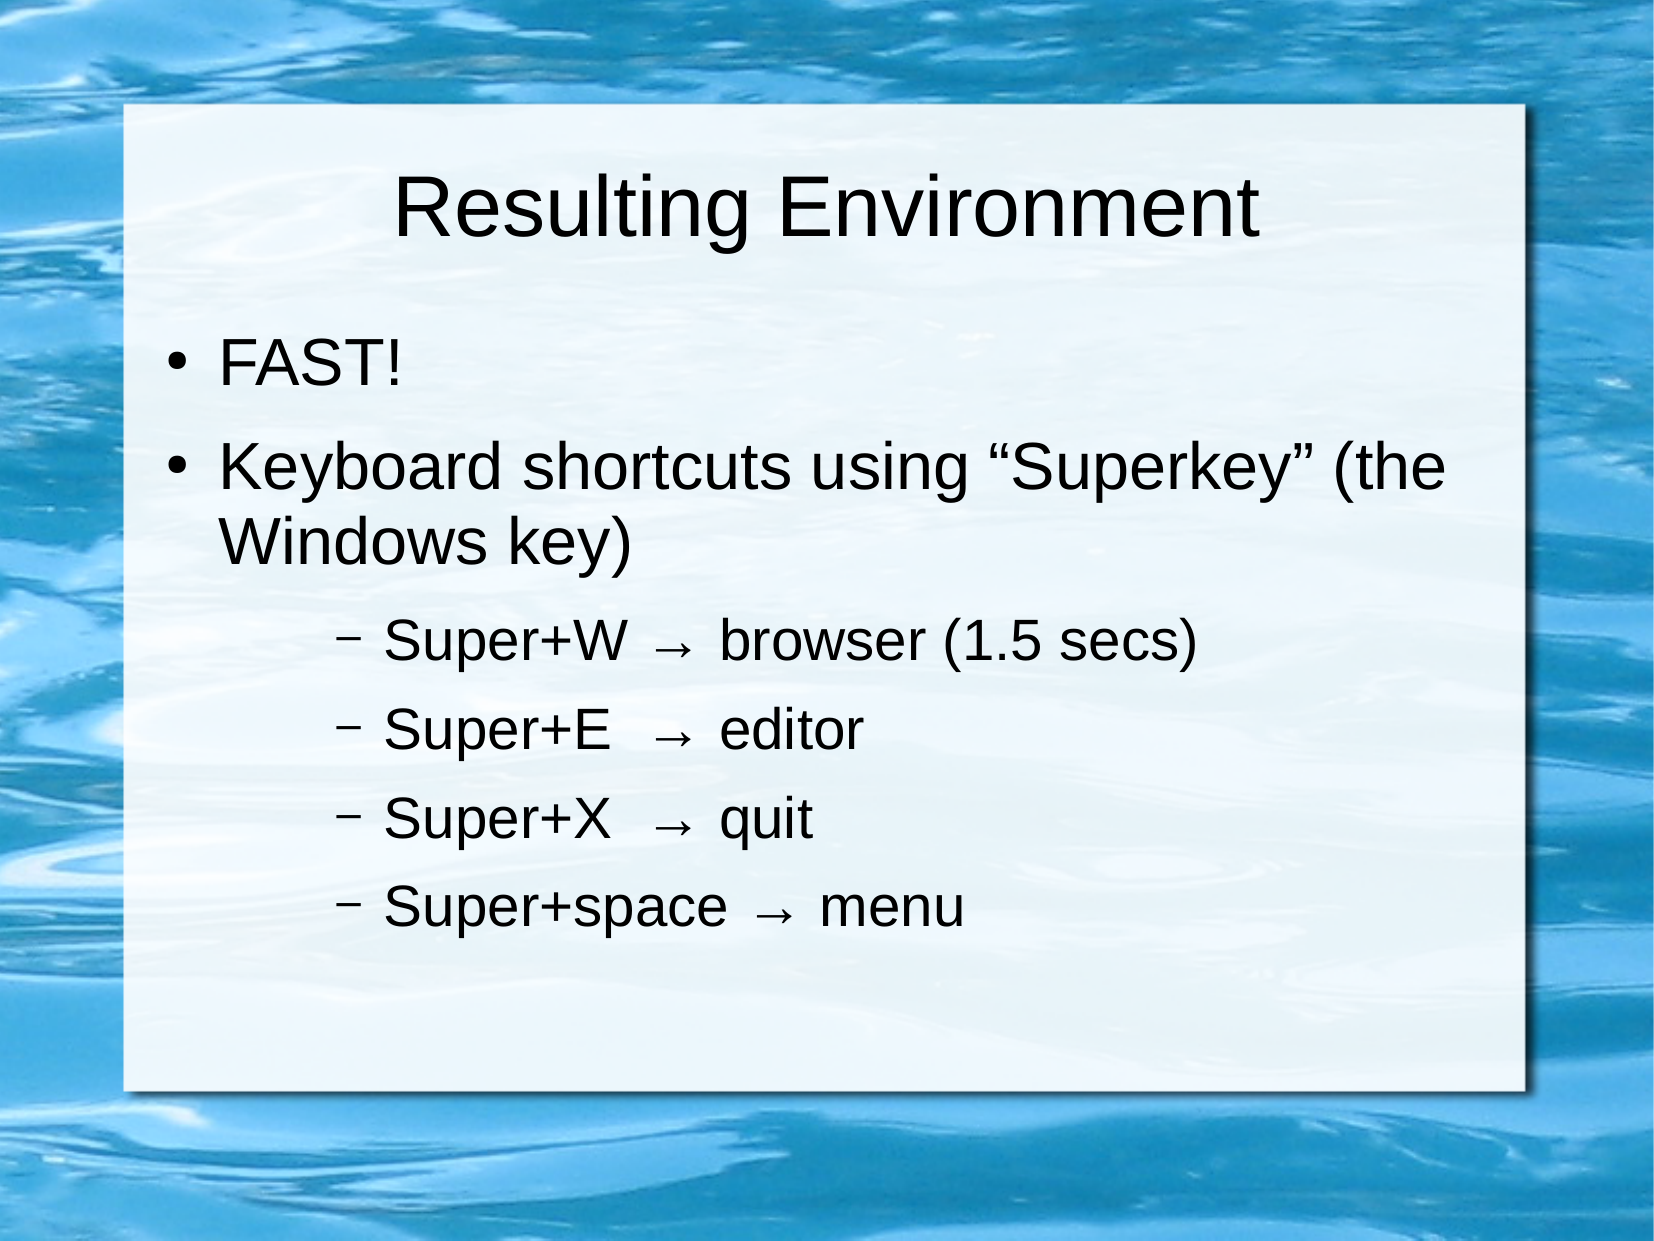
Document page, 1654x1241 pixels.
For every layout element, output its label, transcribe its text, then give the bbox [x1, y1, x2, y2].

list FAST! Keyboard shortcuts using “Superkey” (the Windows key) Super+W → browser (1.5 secs) Super+E → editor Super+X → quit Super+space → menu [147, 324, 1506, 1231]
title Resulting Environment [147, 118, 1506, 296]
picture [0, 0, 1654, 1241]
